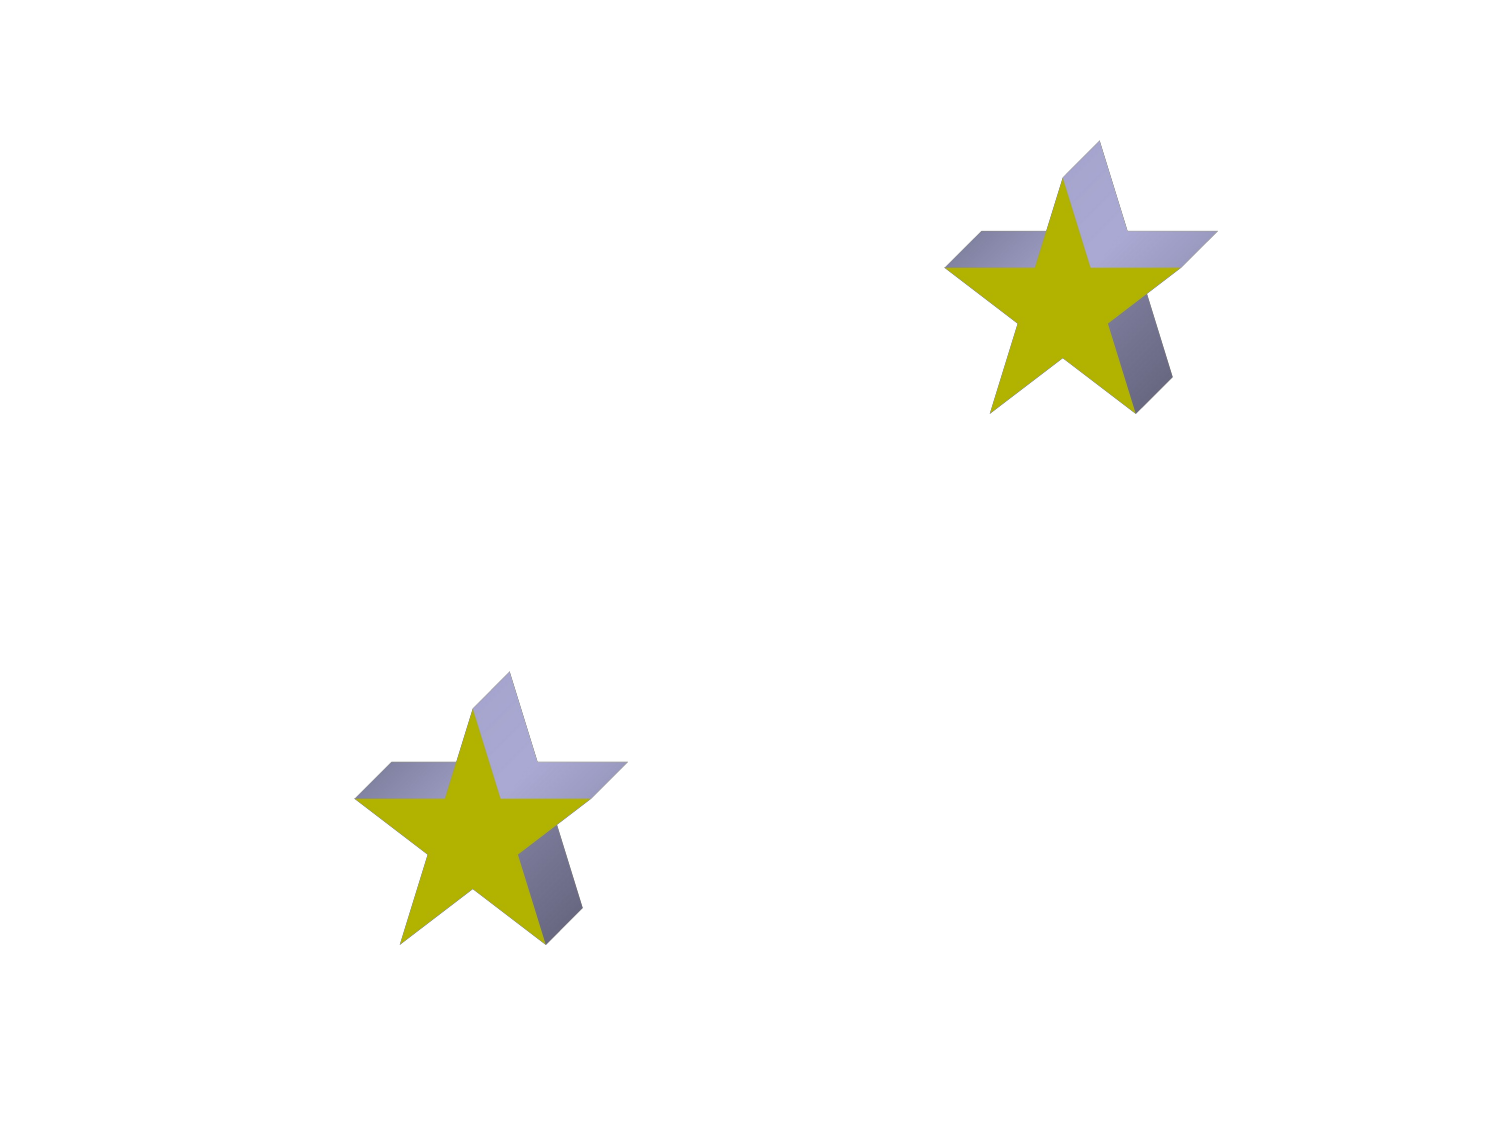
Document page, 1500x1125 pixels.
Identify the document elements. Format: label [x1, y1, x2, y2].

text_box [358, 713, 587, 942]
text_box [948, 182, 1178, 411]
